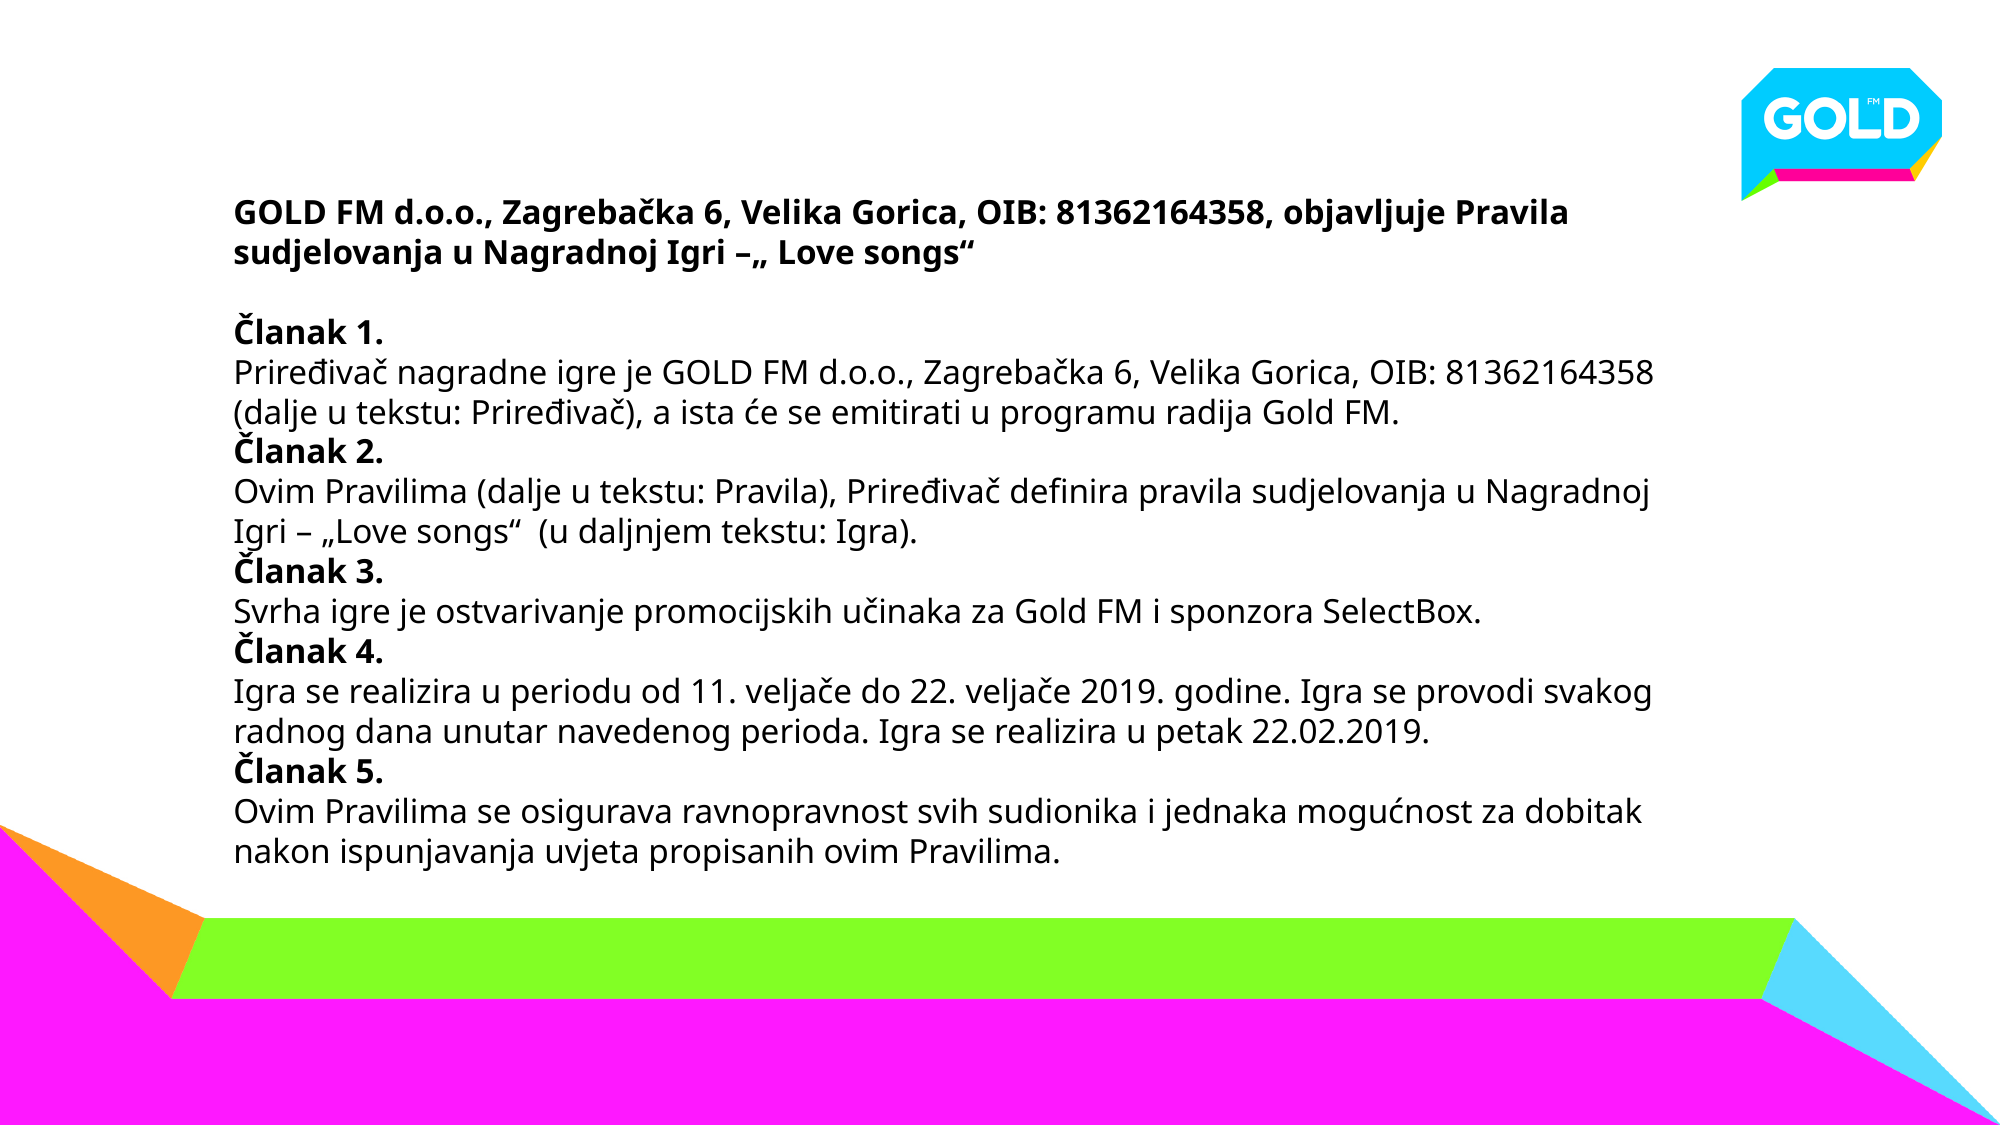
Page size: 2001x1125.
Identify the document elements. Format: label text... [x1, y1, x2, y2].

picture [0, 0, 2000, 1125]
text_box GOLD FM d.o.o., Zagrebačka 6, Velika Gorica, OIB: 81362164358, objavljuje Pravila sudjelovanja u Nagradnoj Igri –„ Love songs“ Članak 1. Priređivač nagradne igre je GOLD FM d.o.o., Zagrebačka 6, Velika Gorica, OIB: 81362164358 (dalje u tekstu: Priređivač), a ista će se emitirati u programu radija Gold FM. Članak 2. Ovim Pravilima (dalje u tekstu: Pravila), Priređivač definira pravila sudjelovanja u Nagradnoj Igri – „Love songs“ (u daljnjem tekstu: Igra). Članak 3. Svrha igre je ostvarivanje promocijskih učinaka za Gold FM i sponzora SelectBox. Članak 4. Igra se realizira u periodu od 11. veljače do 22. veljače 2019. godine. Igra se provodi svakog radnog dana unutar navedenog perioda. Igra se realizira u petak 22.02.2019. Članak 5. Ovim Pravilima se osigurava ravnopravnost svih sudionika i jednaka mogućnost za dobitak nakon ispunjavanja uvjeta propisanih ovim Pravilima. [218, 183, 1679, 918]
